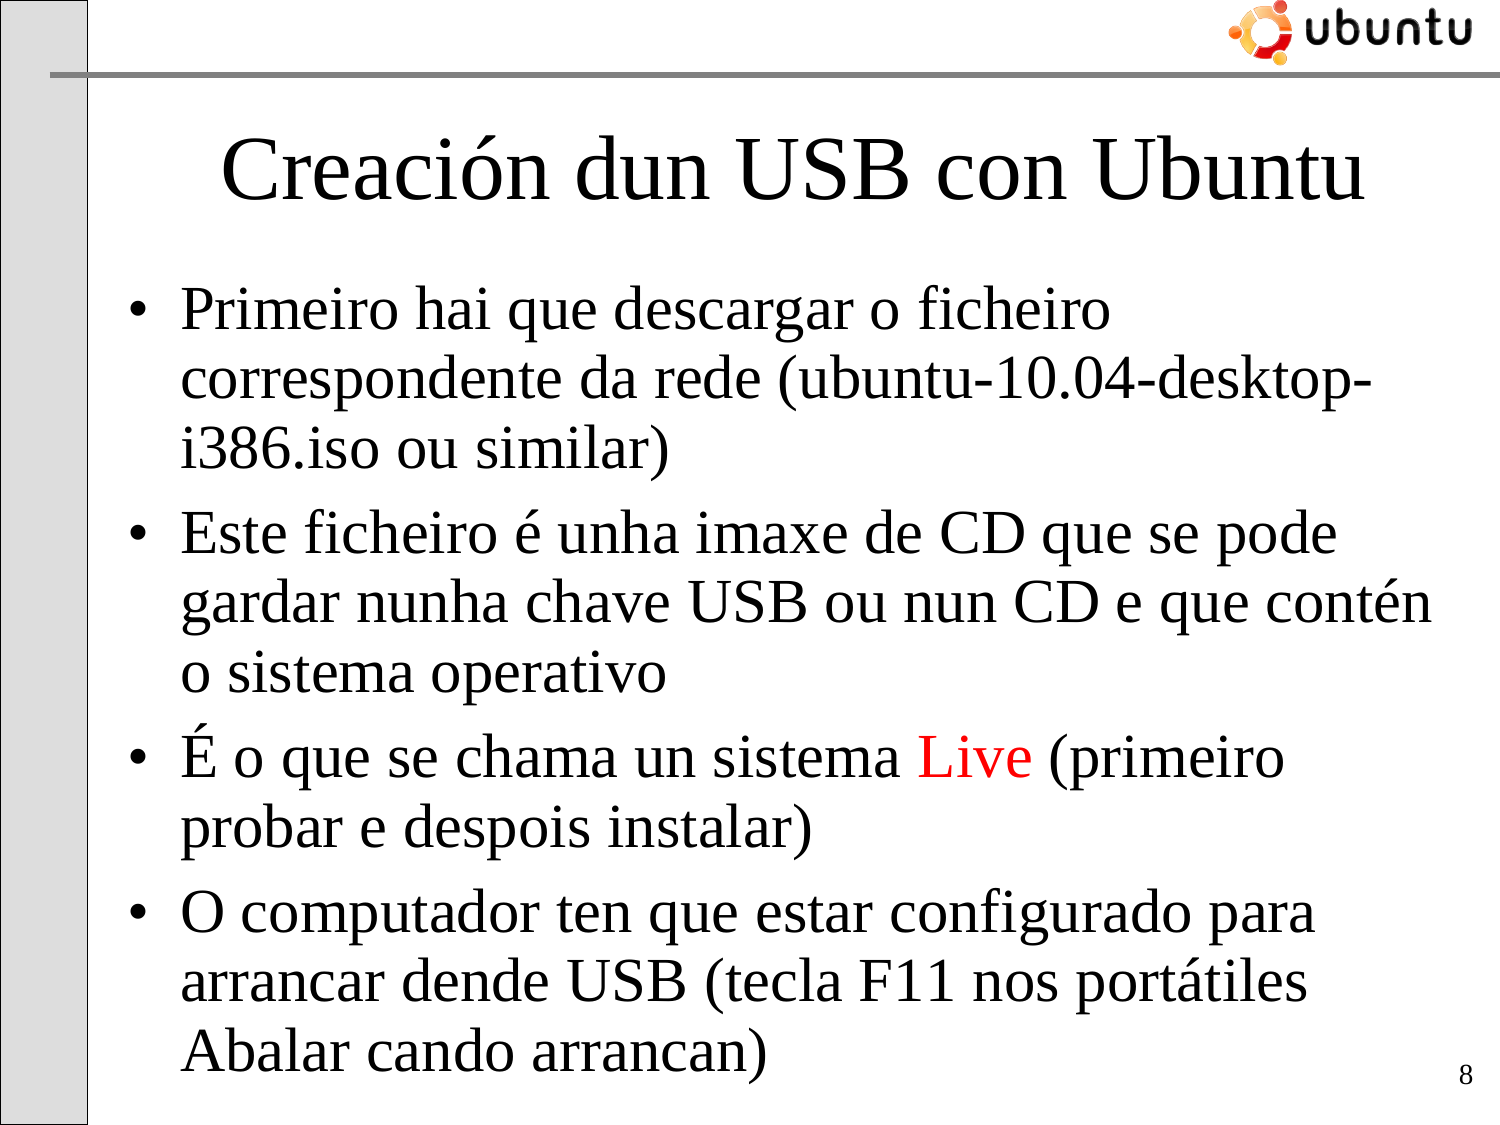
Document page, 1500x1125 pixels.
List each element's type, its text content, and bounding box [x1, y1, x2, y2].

title Creación dun USB con Ubuntu [112, 99, 1477, 237]
picture [1221, 0, 1483, 71]
list Primeiro hai que descargar o ficheiro correspondente da rede (ubuntu-10.04-desktop-i386.iso ou similar) Este ficheiro é unha imaxe de CD que se pode gardar nunha chave USB ou nun CD e que contén o sistema operativo É o que se chama un sistema Live (primeiro probar e despois instalar) O computador ten que estar configurado para arrancar dende USB (tecla F11 nos portátiles Abalar cando arrancan) [112, 265, 1477, 1093]
